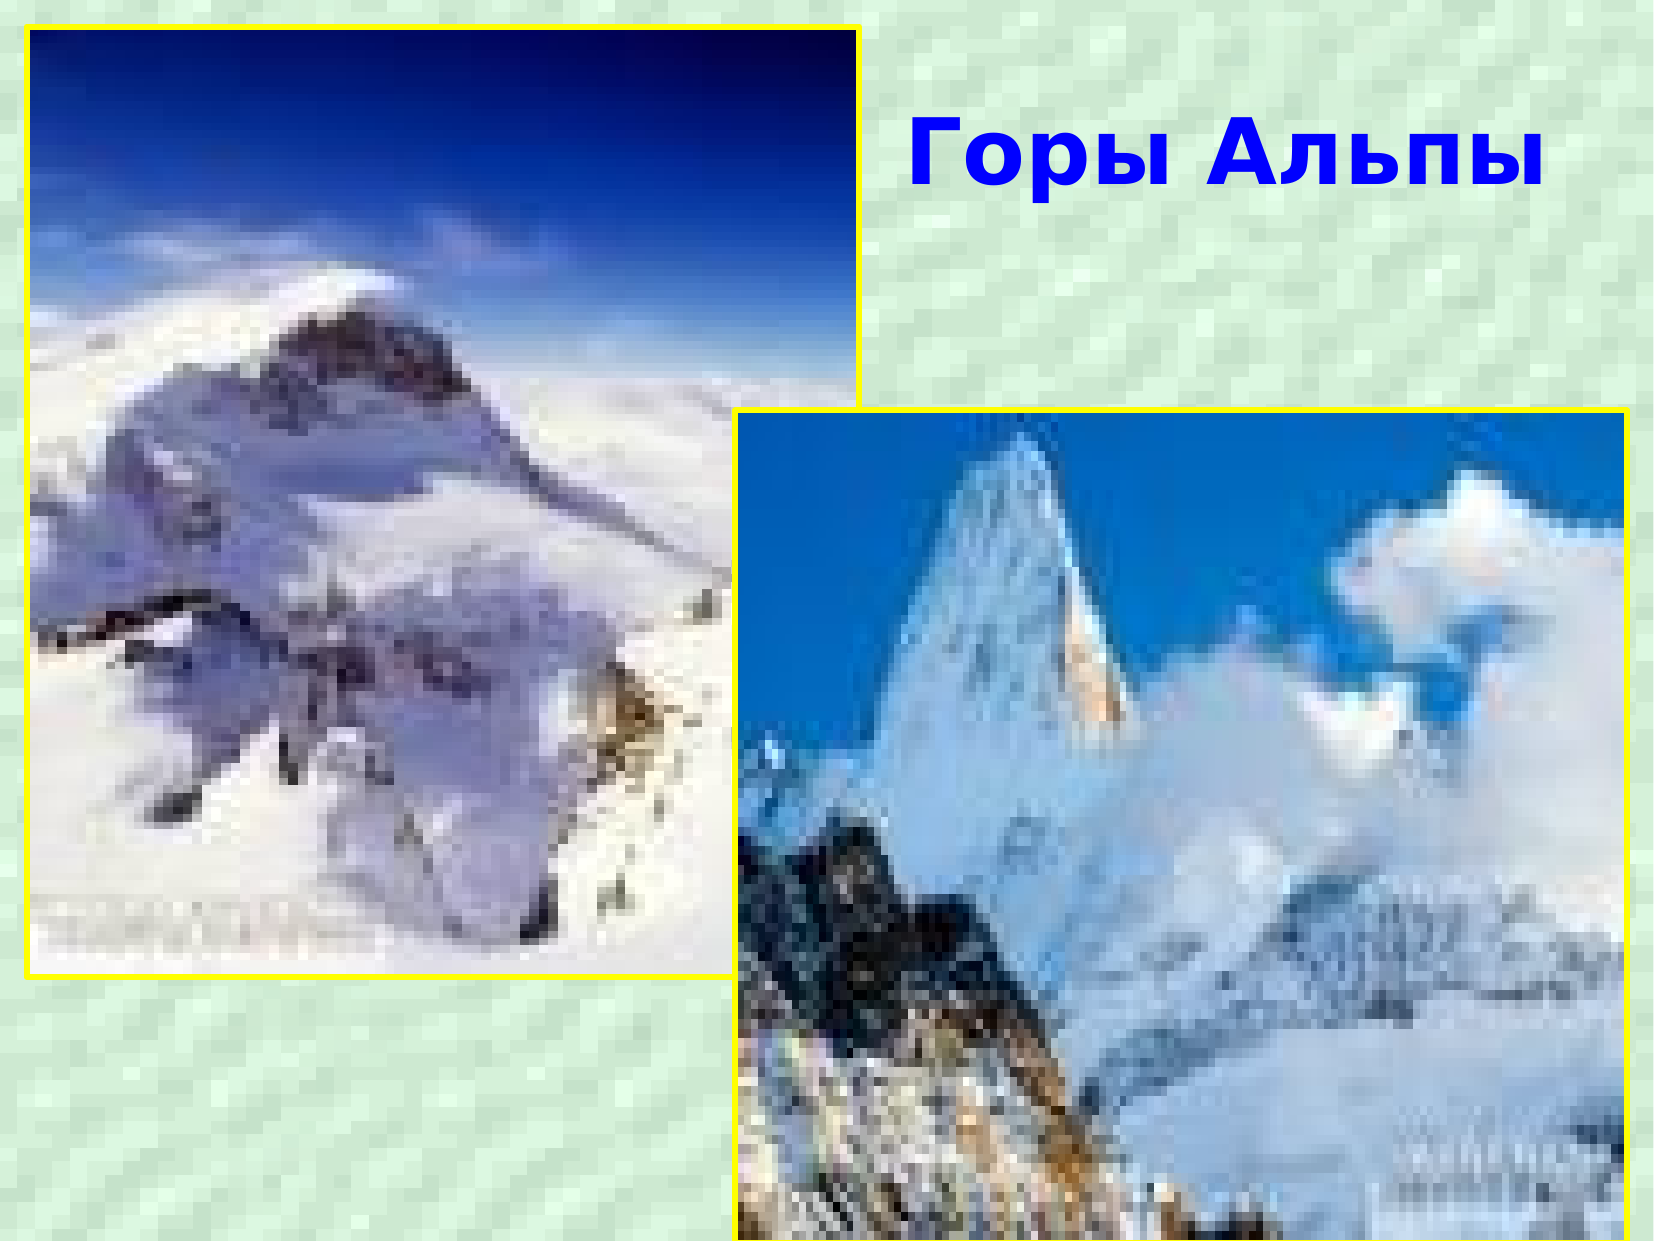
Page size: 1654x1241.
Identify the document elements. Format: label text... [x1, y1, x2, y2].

title Горы Альпы [862, 56, 1571, 250]
picture [0, 0, 1654, 1241]
picture [29, 29, 857, 975]
picture [738, 413, 1625, 1241]
